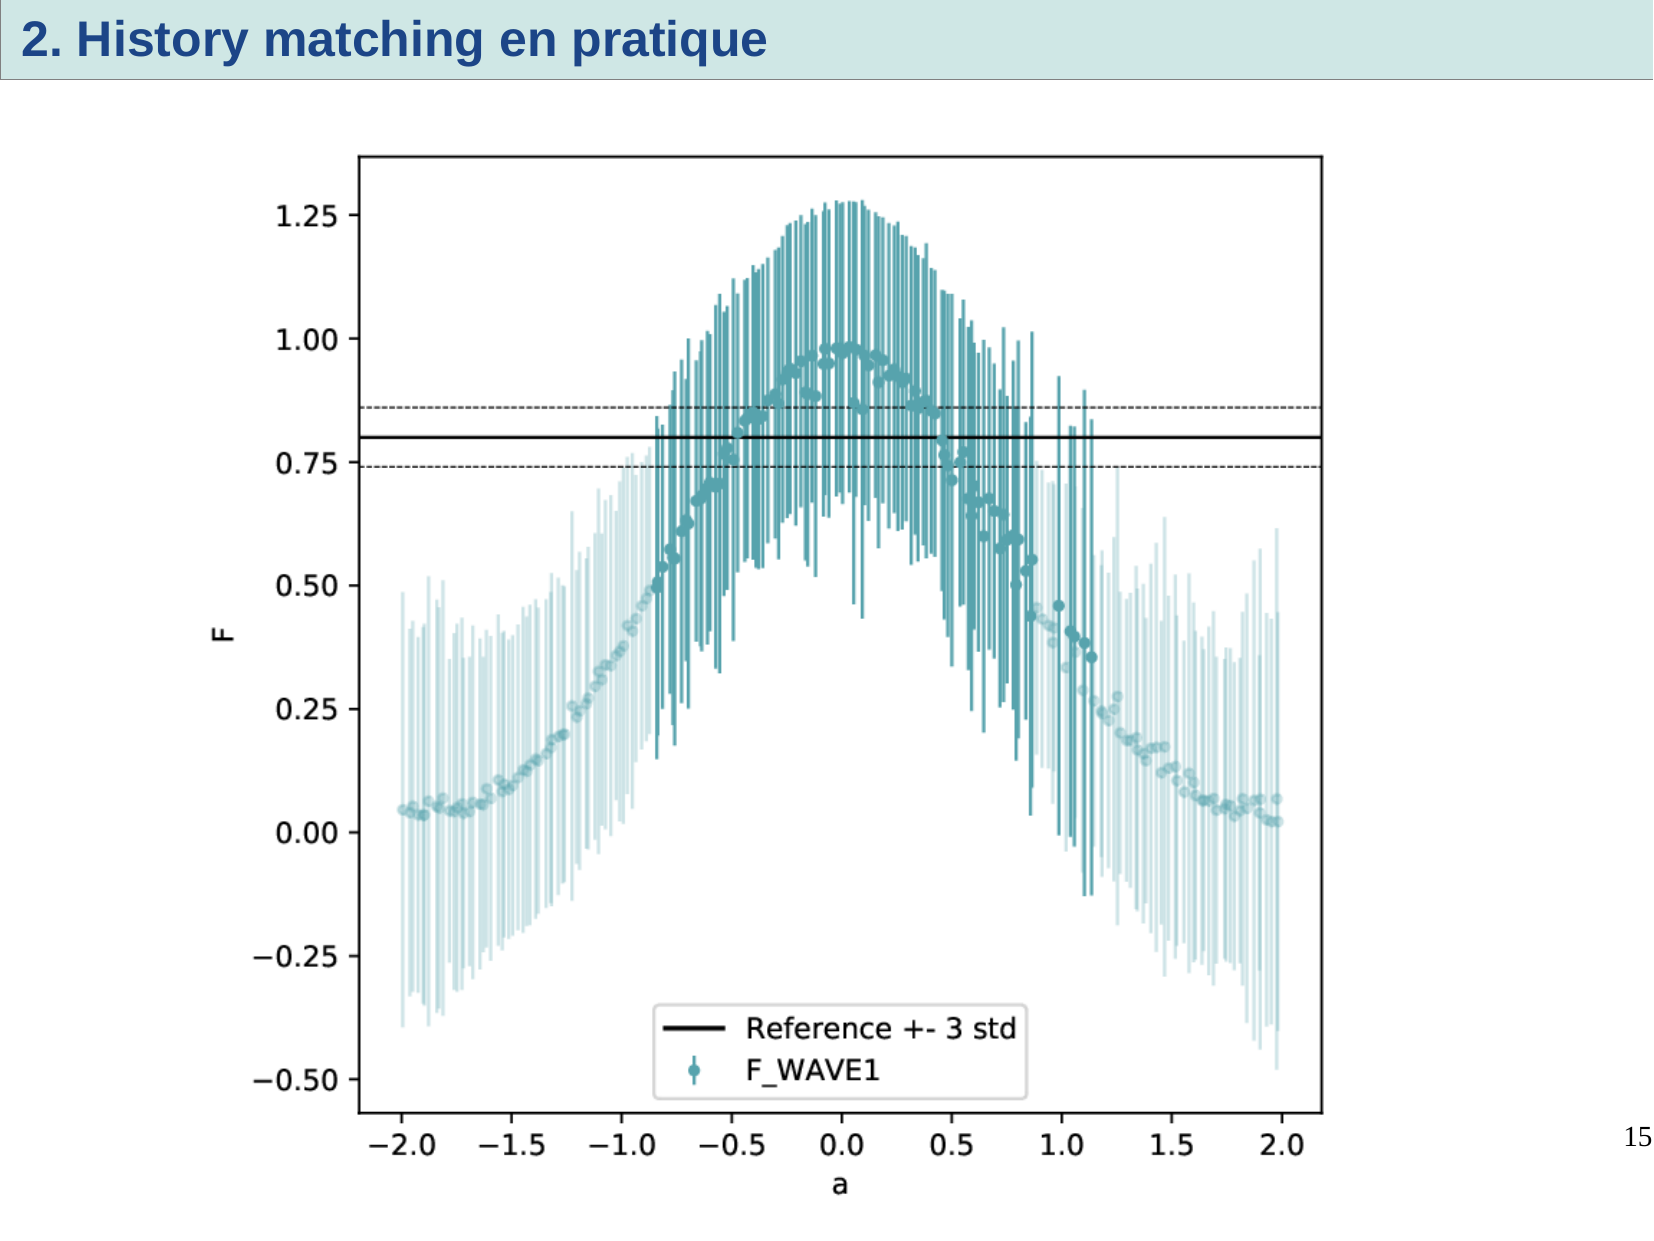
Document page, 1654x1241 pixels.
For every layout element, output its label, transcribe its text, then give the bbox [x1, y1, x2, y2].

text_box [0, 0, 1653, 80]
picture [204, 80, 1446, 1241]
text_box 2. History matching en pratique [6, 3, 877, 75]
